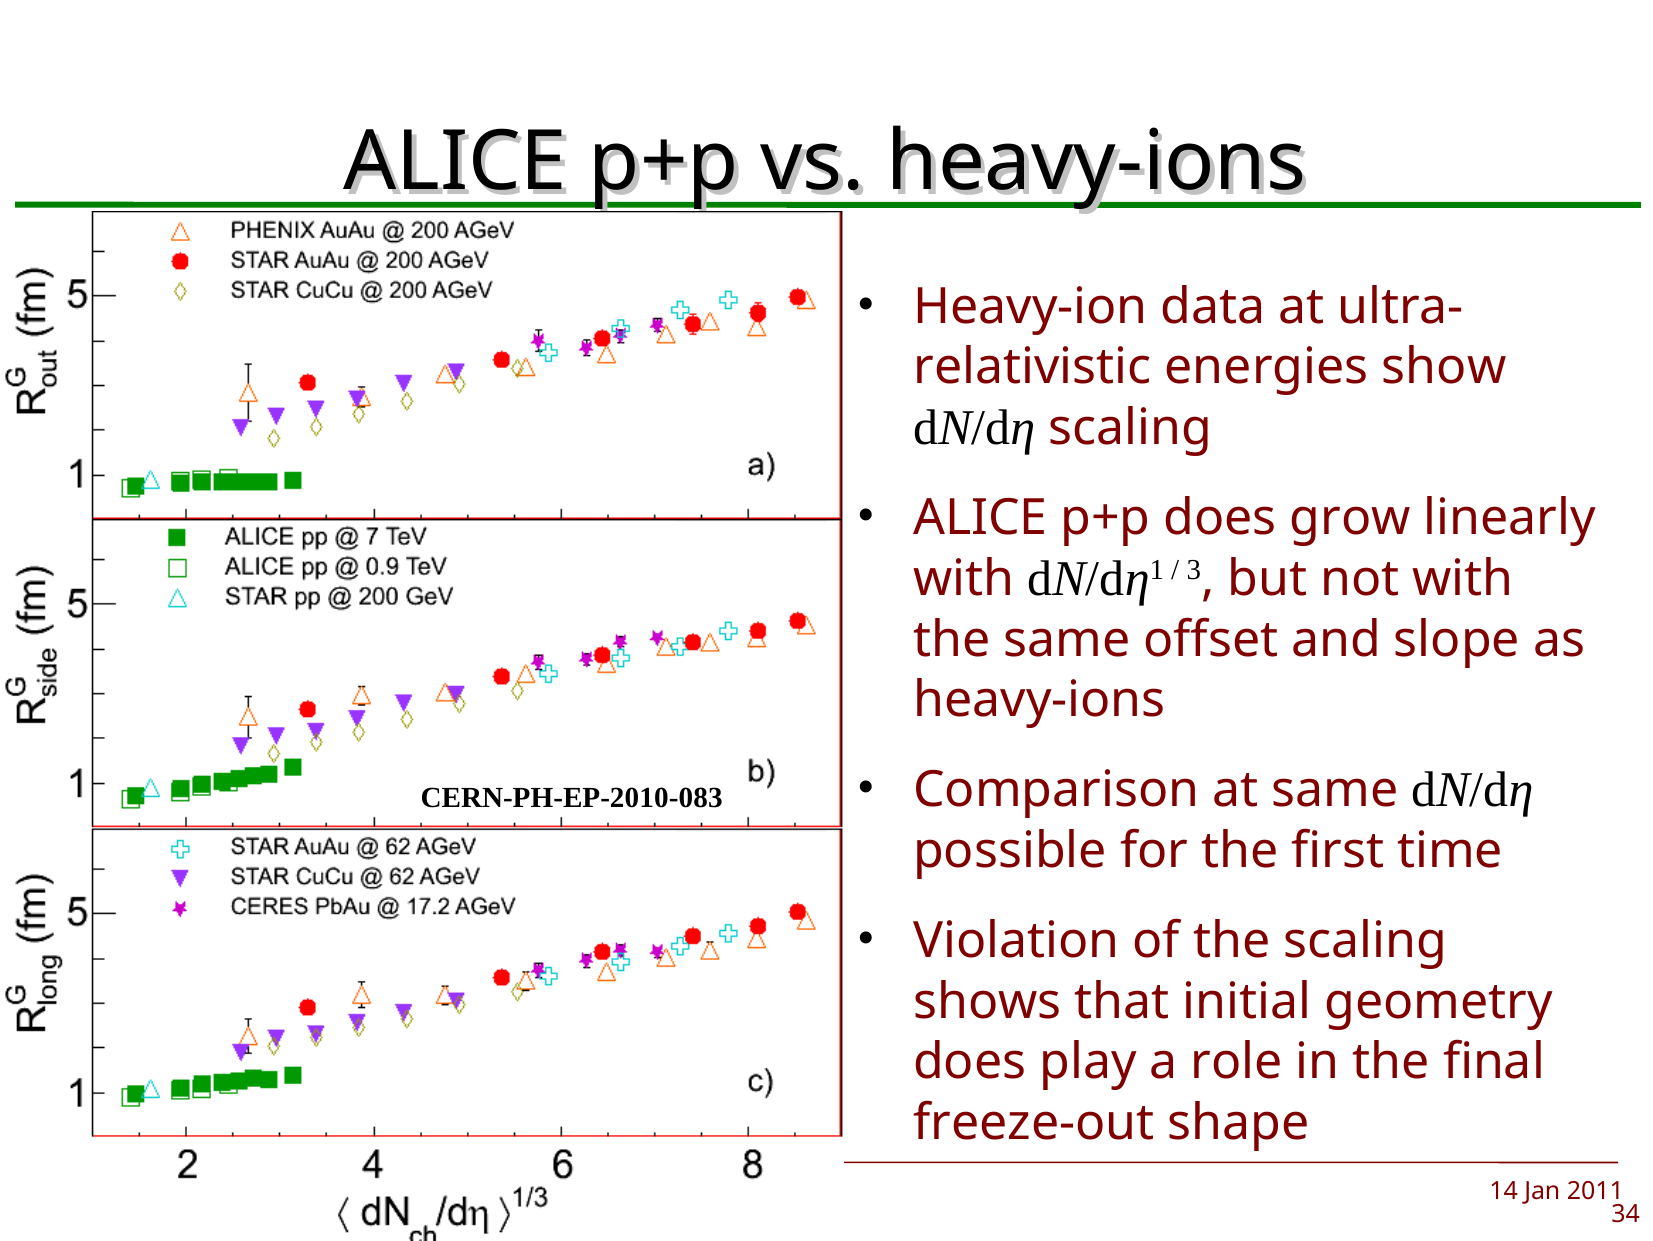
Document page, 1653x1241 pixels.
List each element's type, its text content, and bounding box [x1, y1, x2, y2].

picture [0, 211, 844, 1241]
list Heavy-ion data at ultra-relativistic energies show dN/dη scaling ALICE p+p does grow linearly with dN/dη1 / 3, but not with the same offset and slope as heavy-ions Comparison at same dN/dη possible for the first time Violation of the scaling shows that initial geometry does play a role in the final freeze-out shape [857, 272, 1603, 1164]
text_box CERN-PH-EP-2010-083 [405, 773, 840, 821]
title ALICE p+p vs. heavy-ions [119, 60, 1531, 253]
